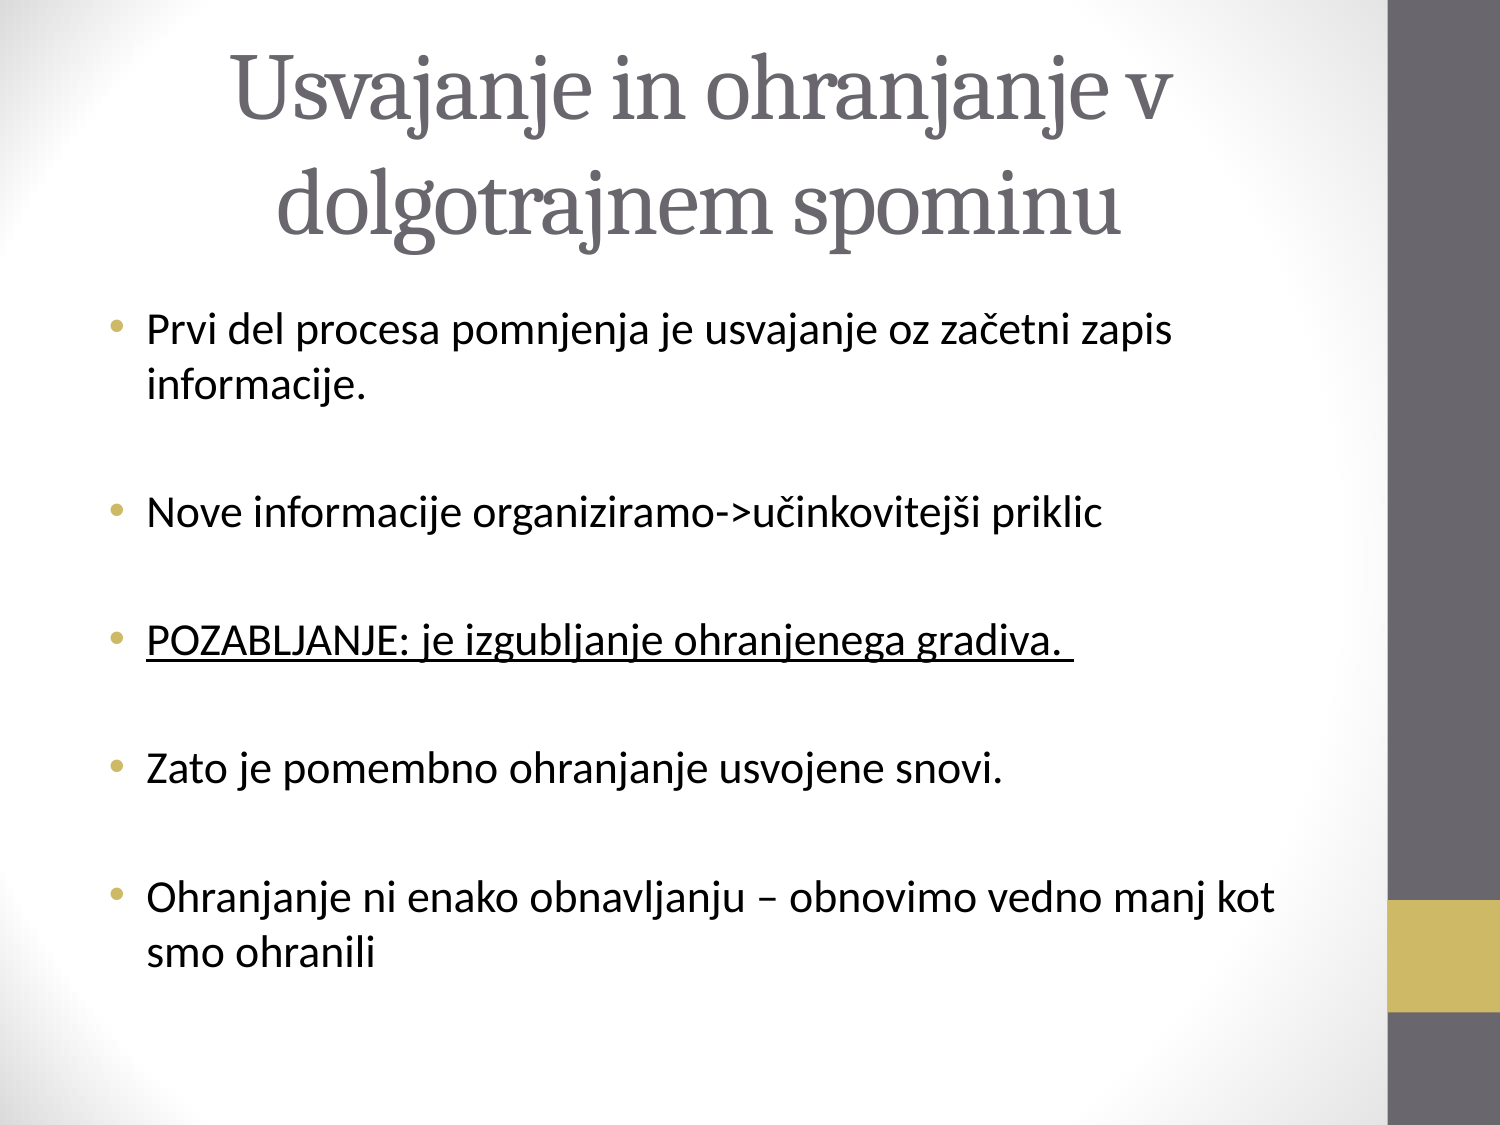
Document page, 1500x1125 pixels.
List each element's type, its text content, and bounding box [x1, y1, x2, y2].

picture [0, 0, 1387, 1125]
list Prvi del procesa pomnjenja je usvajanje oz začetni zapis informacije. Nove informacije organiziramo->učinkovitejši priklic POZABLJANJE: je izgubljanje ohranjenega gradiva. Zato je pomembno ohranjanje usvojene snovi. Ohranjanje ni enako obnavljanju – obnovimo vedno manj kot smo ohranili [75, 290, 1306, 1050]
title Usvajanje in ohranjanje v dolgotrajnem spominu [75, 45, 1325, 233]
